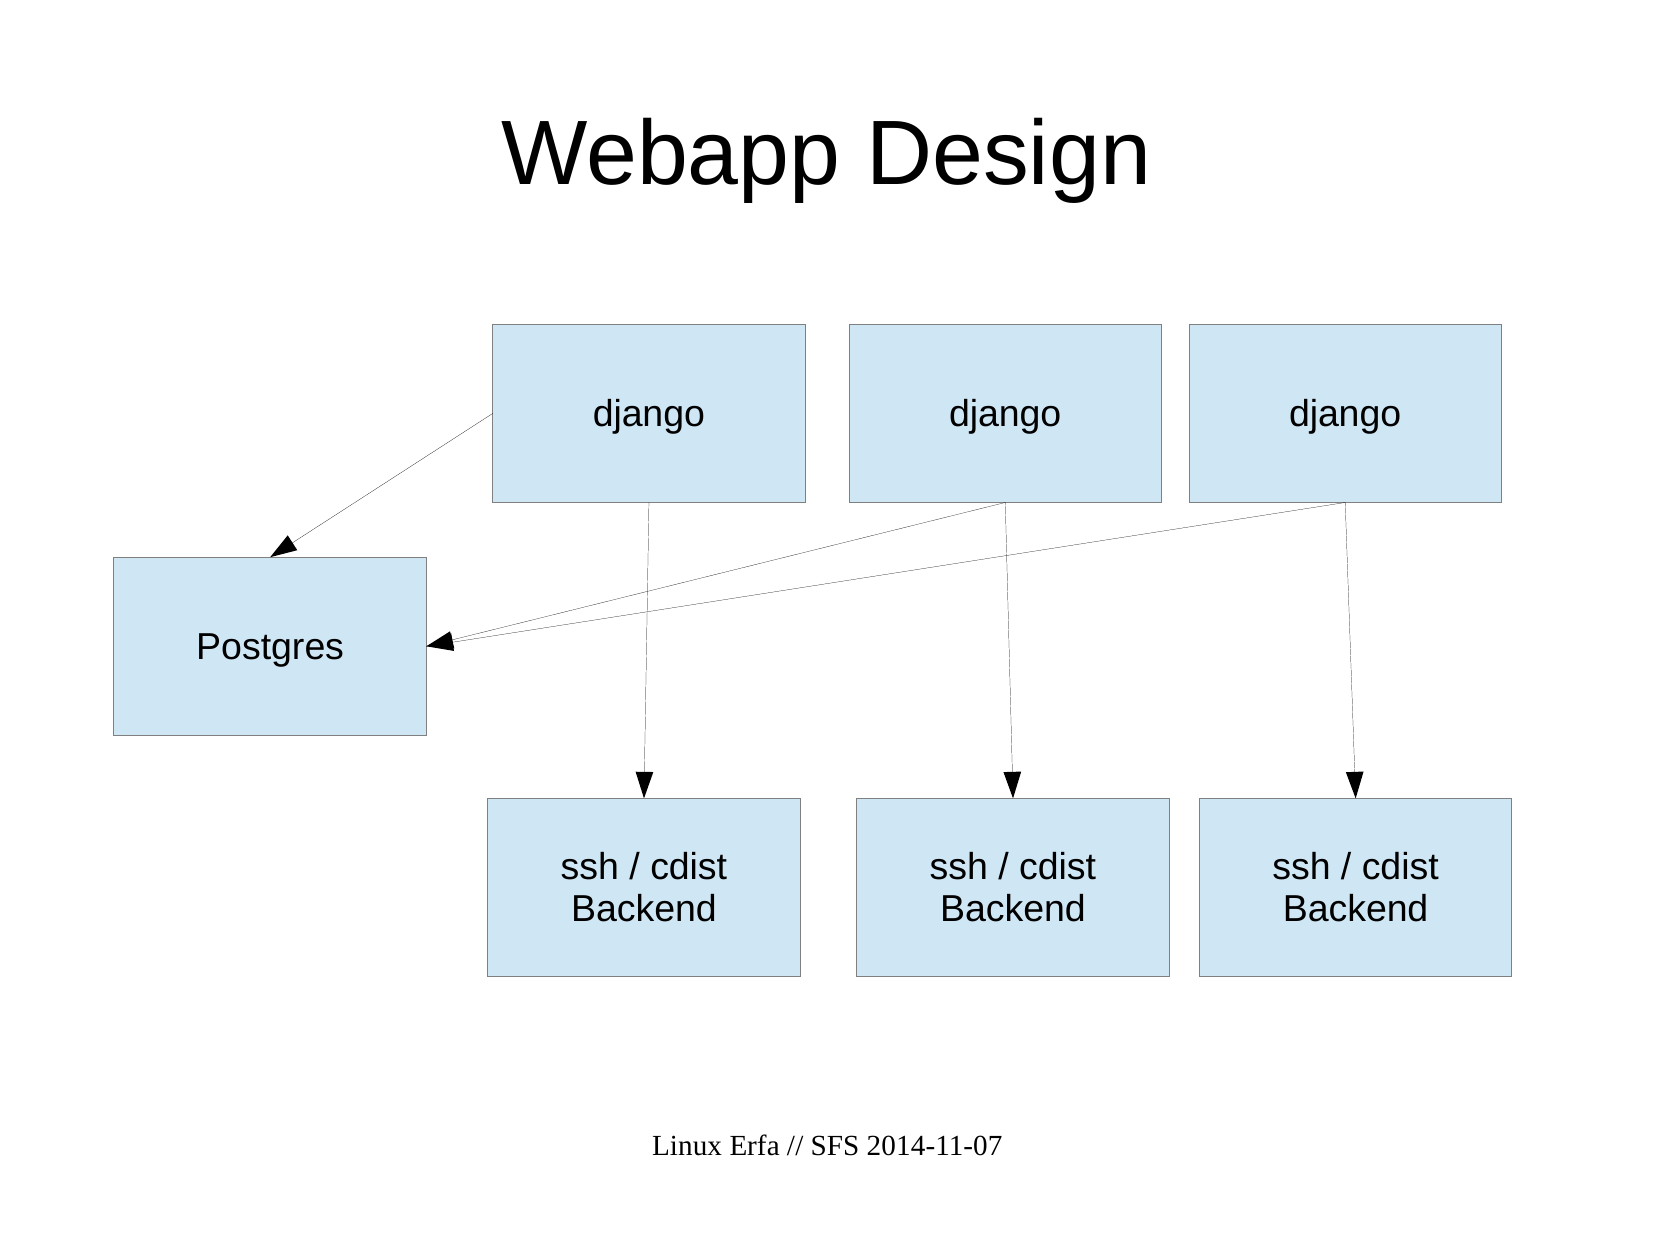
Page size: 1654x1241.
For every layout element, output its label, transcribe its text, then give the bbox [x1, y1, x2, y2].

text_box django [492, 324, 806, 503]
text_box ssh / cdist Backend [487, 798, 801, 977]
title Webapp Design [82, 49, 1571, 257]
text_box django [1189, 324, 1502, 503]
text_box Postgres [113, 557, 427, 736]
text_box ssh / cdist Backend [856, 798, 1170, 977]
text_box django [849, 324, 1162, 503]
text_box ssh / cdist Backend [1199, 798, 1512, 977]
